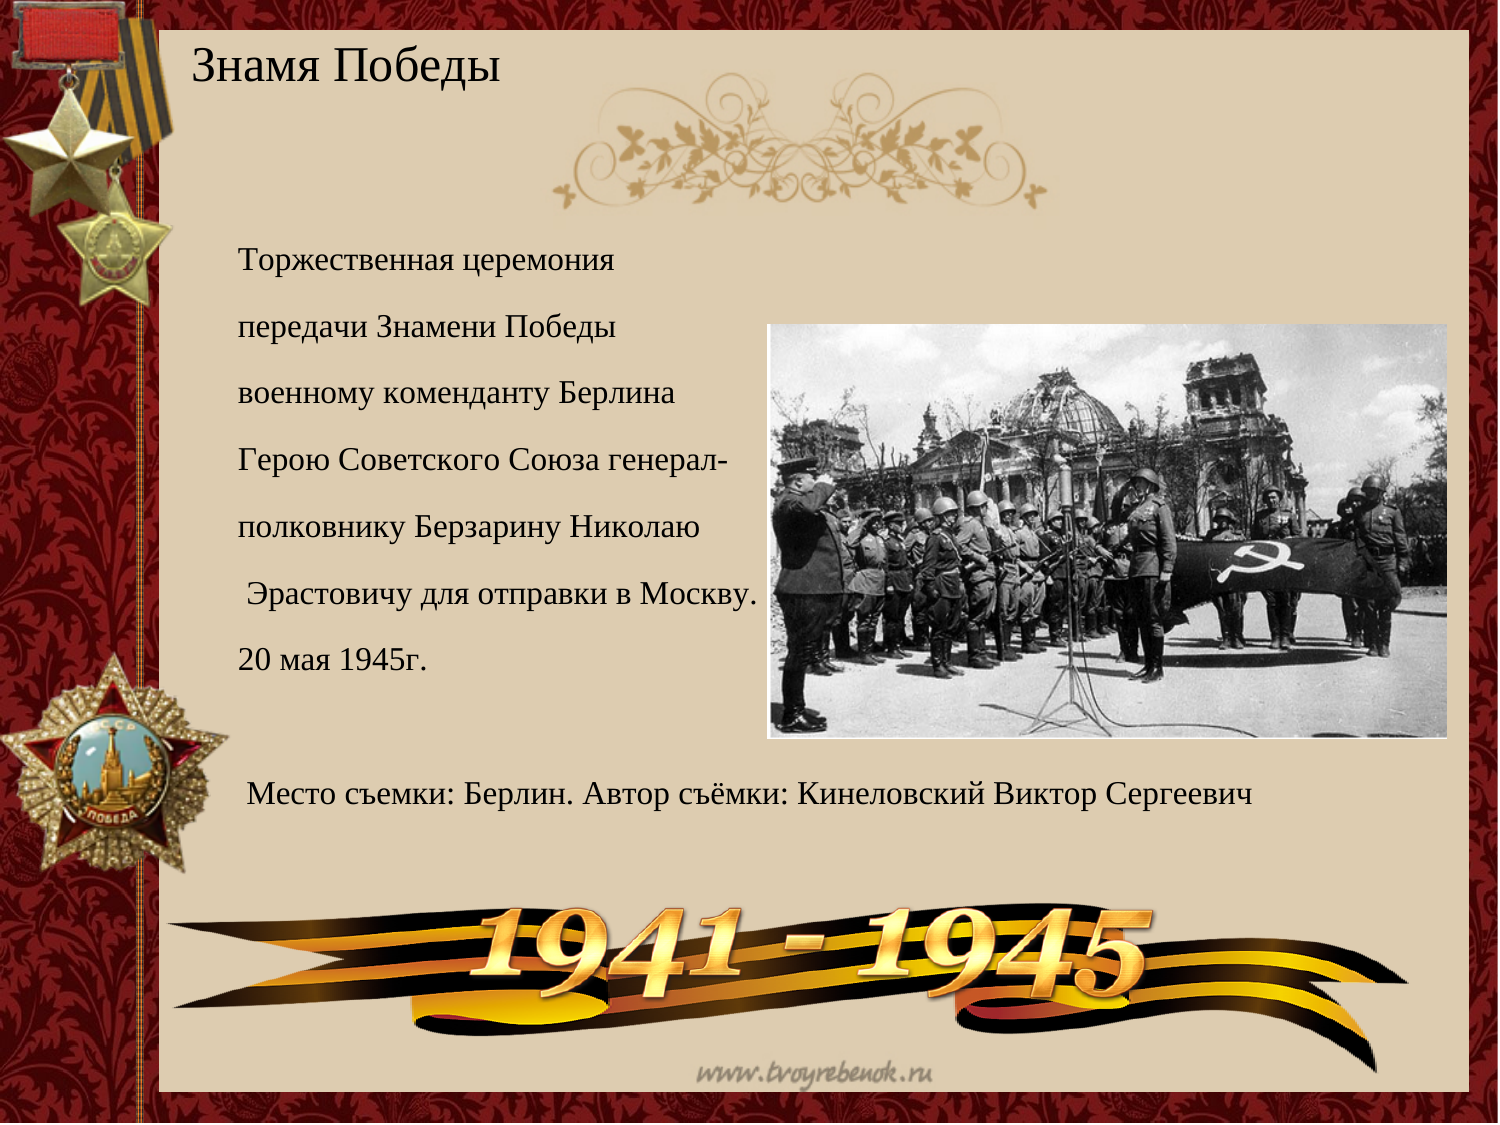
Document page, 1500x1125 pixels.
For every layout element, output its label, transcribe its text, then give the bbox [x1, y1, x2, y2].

picture [0, 0, 1498, 1123]
list Торжественная церемония передачи Знамени Победы военному коменданту Берлина Герою Советского Союза генерал- полковнику Берзарину Николаю Эрастовичу для отправки в Москву. 20 мая 1945г. Место съемки: Берлин. Автор съёмки: Кинеловский Виктор Сергеевич [236, 236, 1447, 949]
title Знамя Победы [177, 29, 567, 119]
